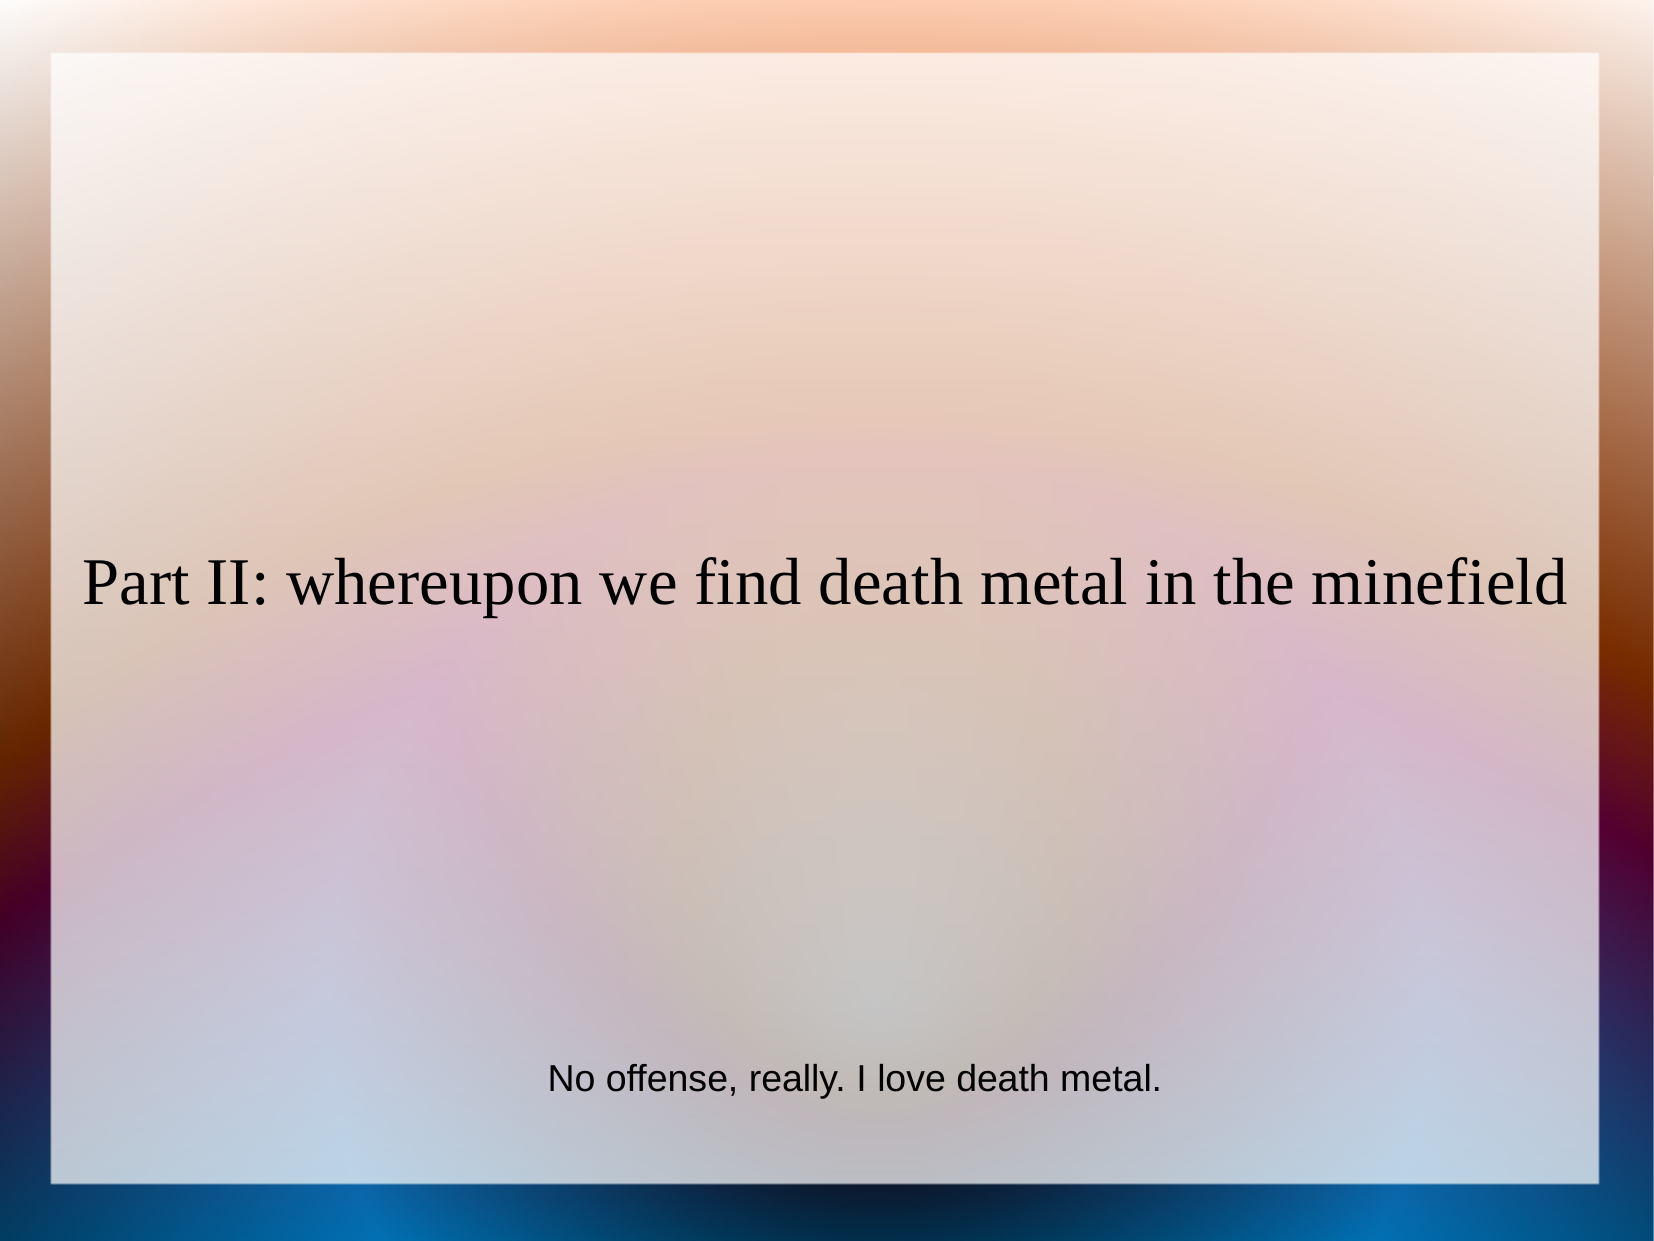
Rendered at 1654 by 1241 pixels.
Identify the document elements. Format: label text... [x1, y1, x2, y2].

text_box No offense, really. I love death metal. [532, 1050, 1178, 1107]
picture [0, 0, 1654, 1241]
subtitle Part II: whereupon we find death metal in the minefield [82, 62, 1571, 1102]
